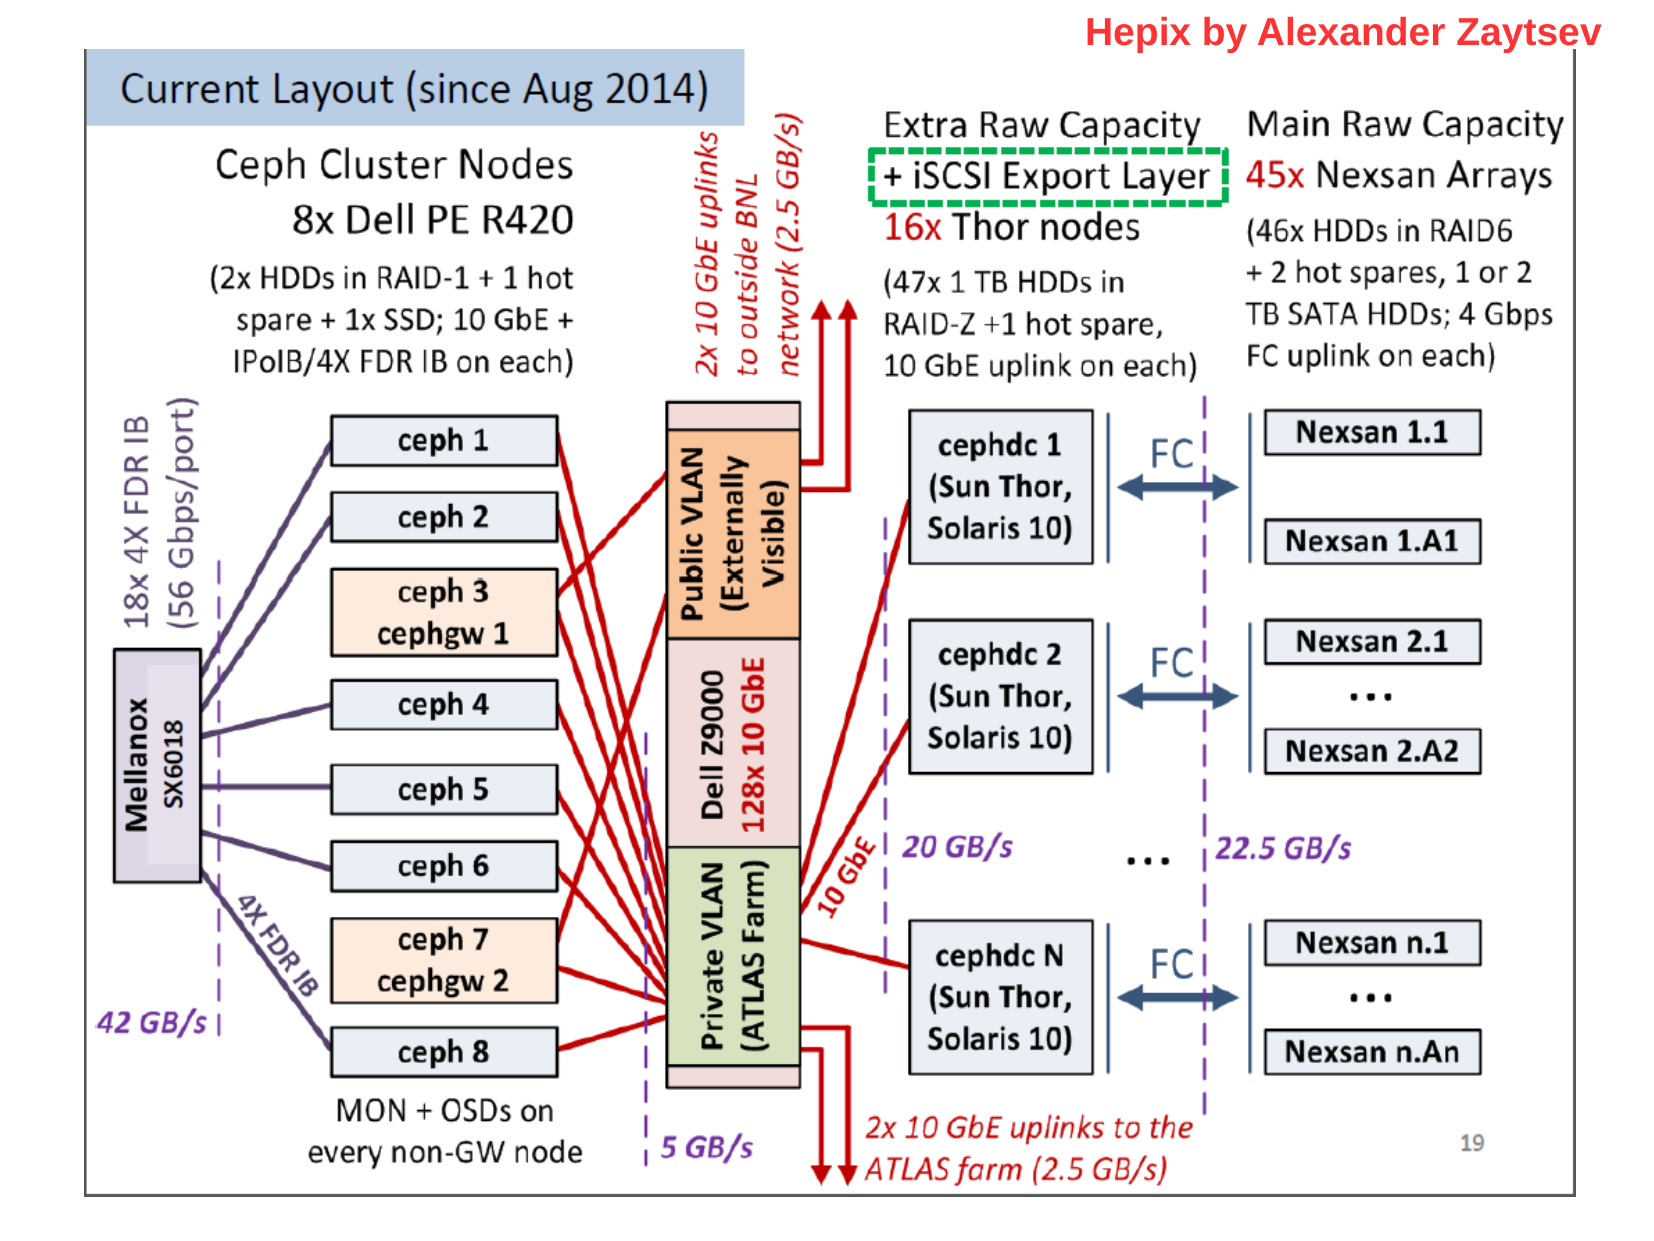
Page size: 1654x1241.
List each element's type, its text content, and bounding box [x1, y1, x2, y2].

text_box Hepix by Alexander Zaytsev [990, 10, 1646, 91]
picture [84, 49, 1576, 1197]
